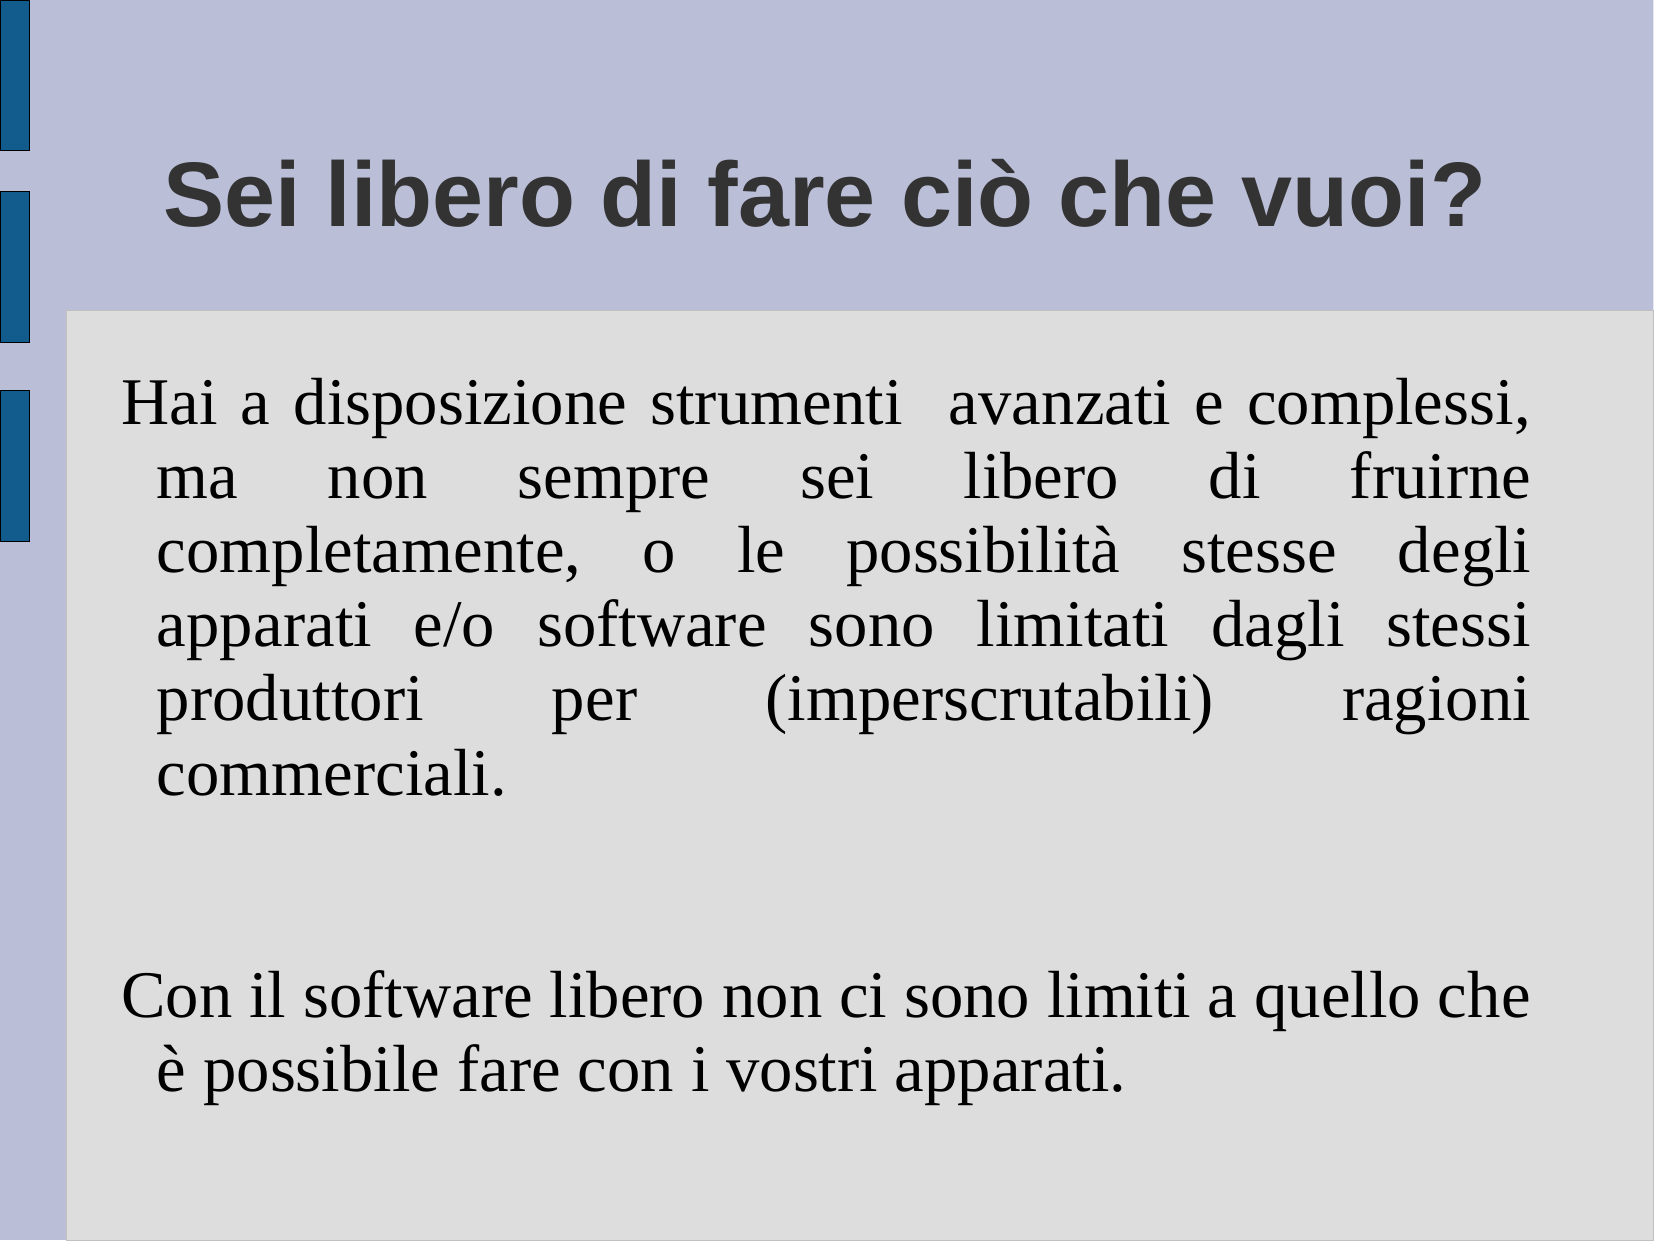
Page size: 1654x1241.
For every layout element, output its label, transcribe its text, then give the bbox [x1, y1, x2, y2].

title Sei libero di fare ciò che vuoi? [121, 91, 1534, 299]
subtitle Hai a disposizione strumenti avanzati e complessi, ma non sempre sei libero di fruirne completamente, o le possibilità stesse degli apparati e/o software sono limitati dagli stessi produttori per (imperscrutabili) ragioni commerciali. Con il software libero non ci sono limiti a quello che è possibile fare con i vostri apparati. [121, 352, 1534, 1119]
